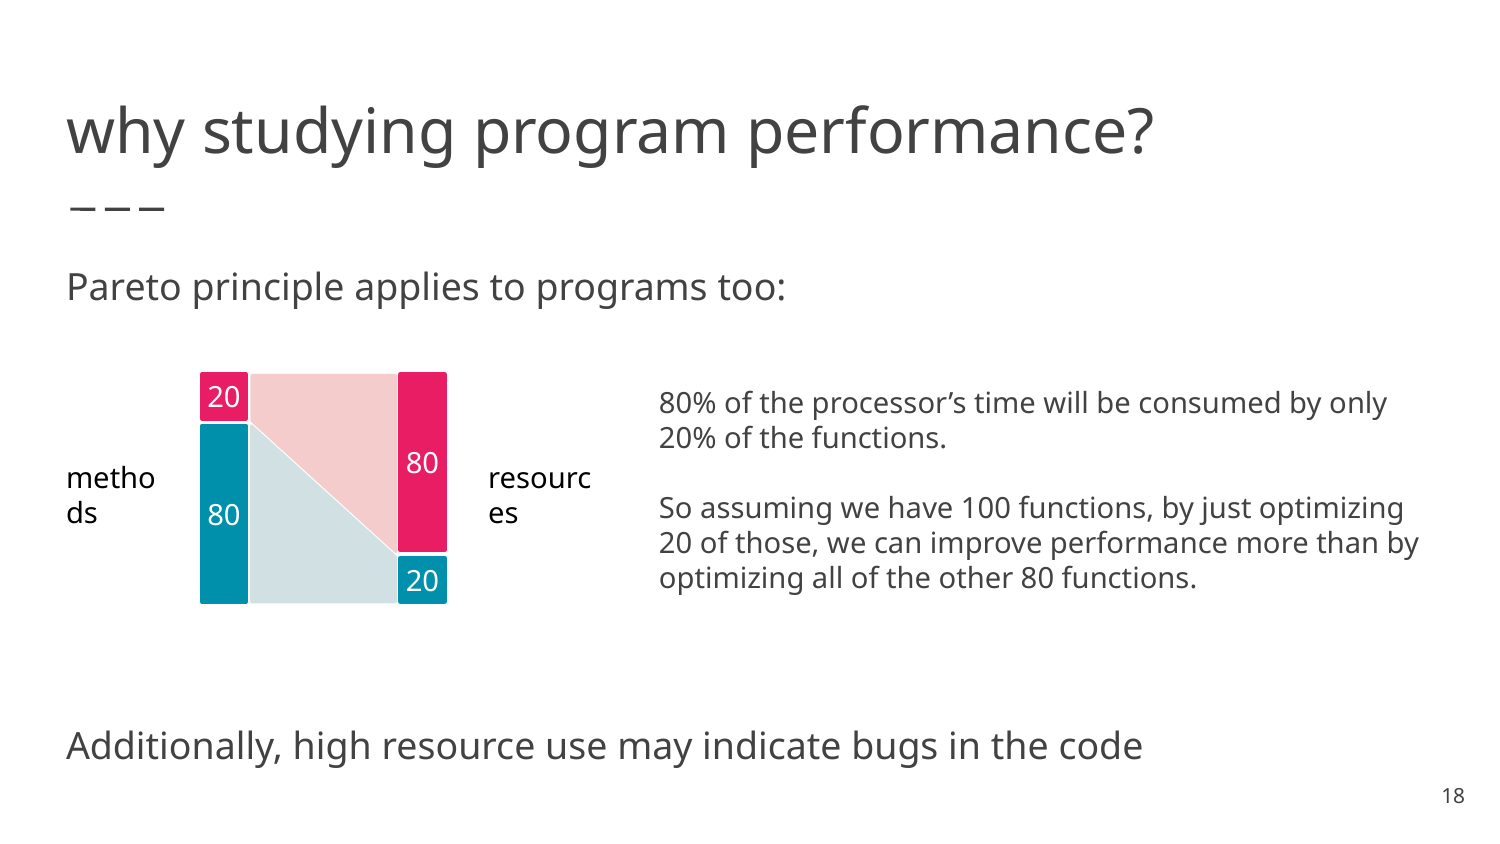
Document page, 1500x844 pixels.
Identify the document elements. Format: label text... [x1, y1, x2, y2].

list Pareto principle applies to programs too: [51, 240, 1449, 306]
list Additionally, high resource use may indicate bugs in the code [51, 700, 1467, 765]
text_box 80 [400, 374, 445, 551]
text_box [251, 375, 396, 552]
text_box resources [473, 444, 610, 503]
text_box 80 [202, 426, 246, 602]
title why studying program performance? [51, 61, 1449, 182]
text_box 20 [400, 557, 445, 602]
slide_number <number> [1389, 764, 1480, 830]
text_box methods [51, 444, 182, 503]
text_box 20 [202, 374, 246, 419]
text_box [251, 426, 396, 602]
text_box 80% of the processor’s time will be consumed by only 20% of the functions. So assuming we have 100 functions, by just optimizing 20 of those, we can improve performance more than by optimizing all of the other 80 functions. [644, 369, 1449, 636]
